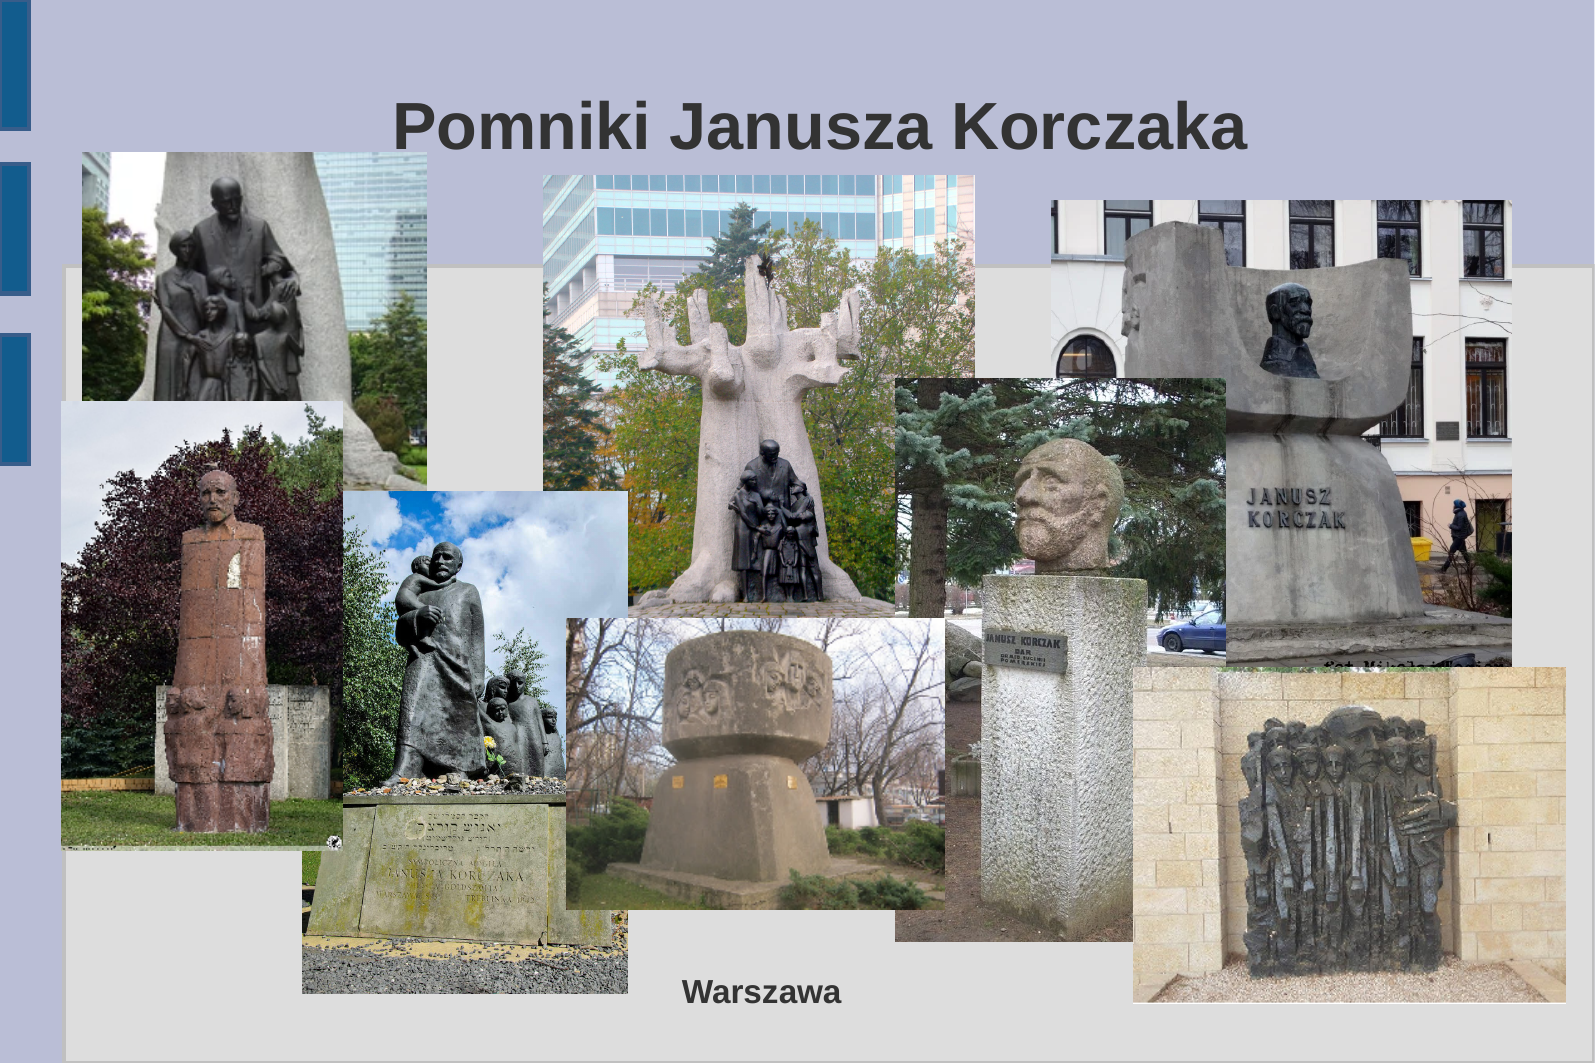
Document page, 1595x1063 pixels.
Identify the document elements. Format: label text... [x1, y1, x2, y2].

picture [61, 152, 1566, 1004]
text_box Pomniki Janusza Korczaka [388, 82, 1252, 158]
text_box Warszawa [566, 952, 957, 1028]
